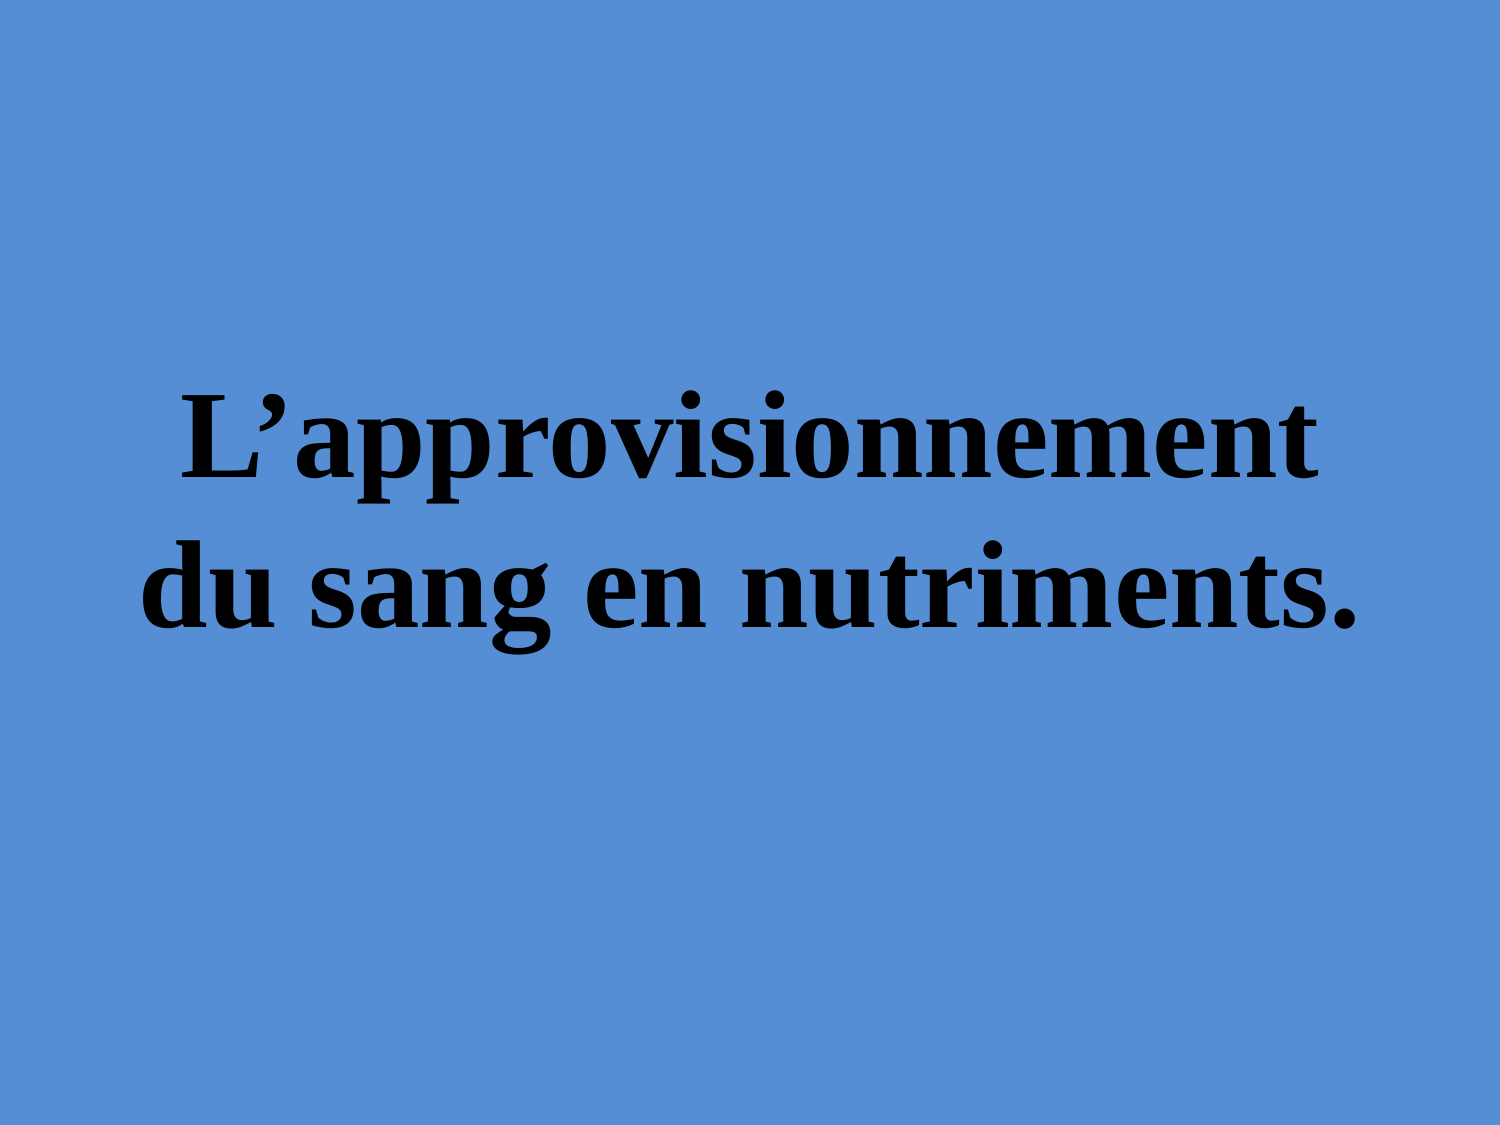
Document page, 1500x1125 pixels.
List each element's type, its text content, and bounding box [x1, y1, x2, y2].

title L’approvisionnement du sang en nutriments. [112, 349, 1388, 657]
